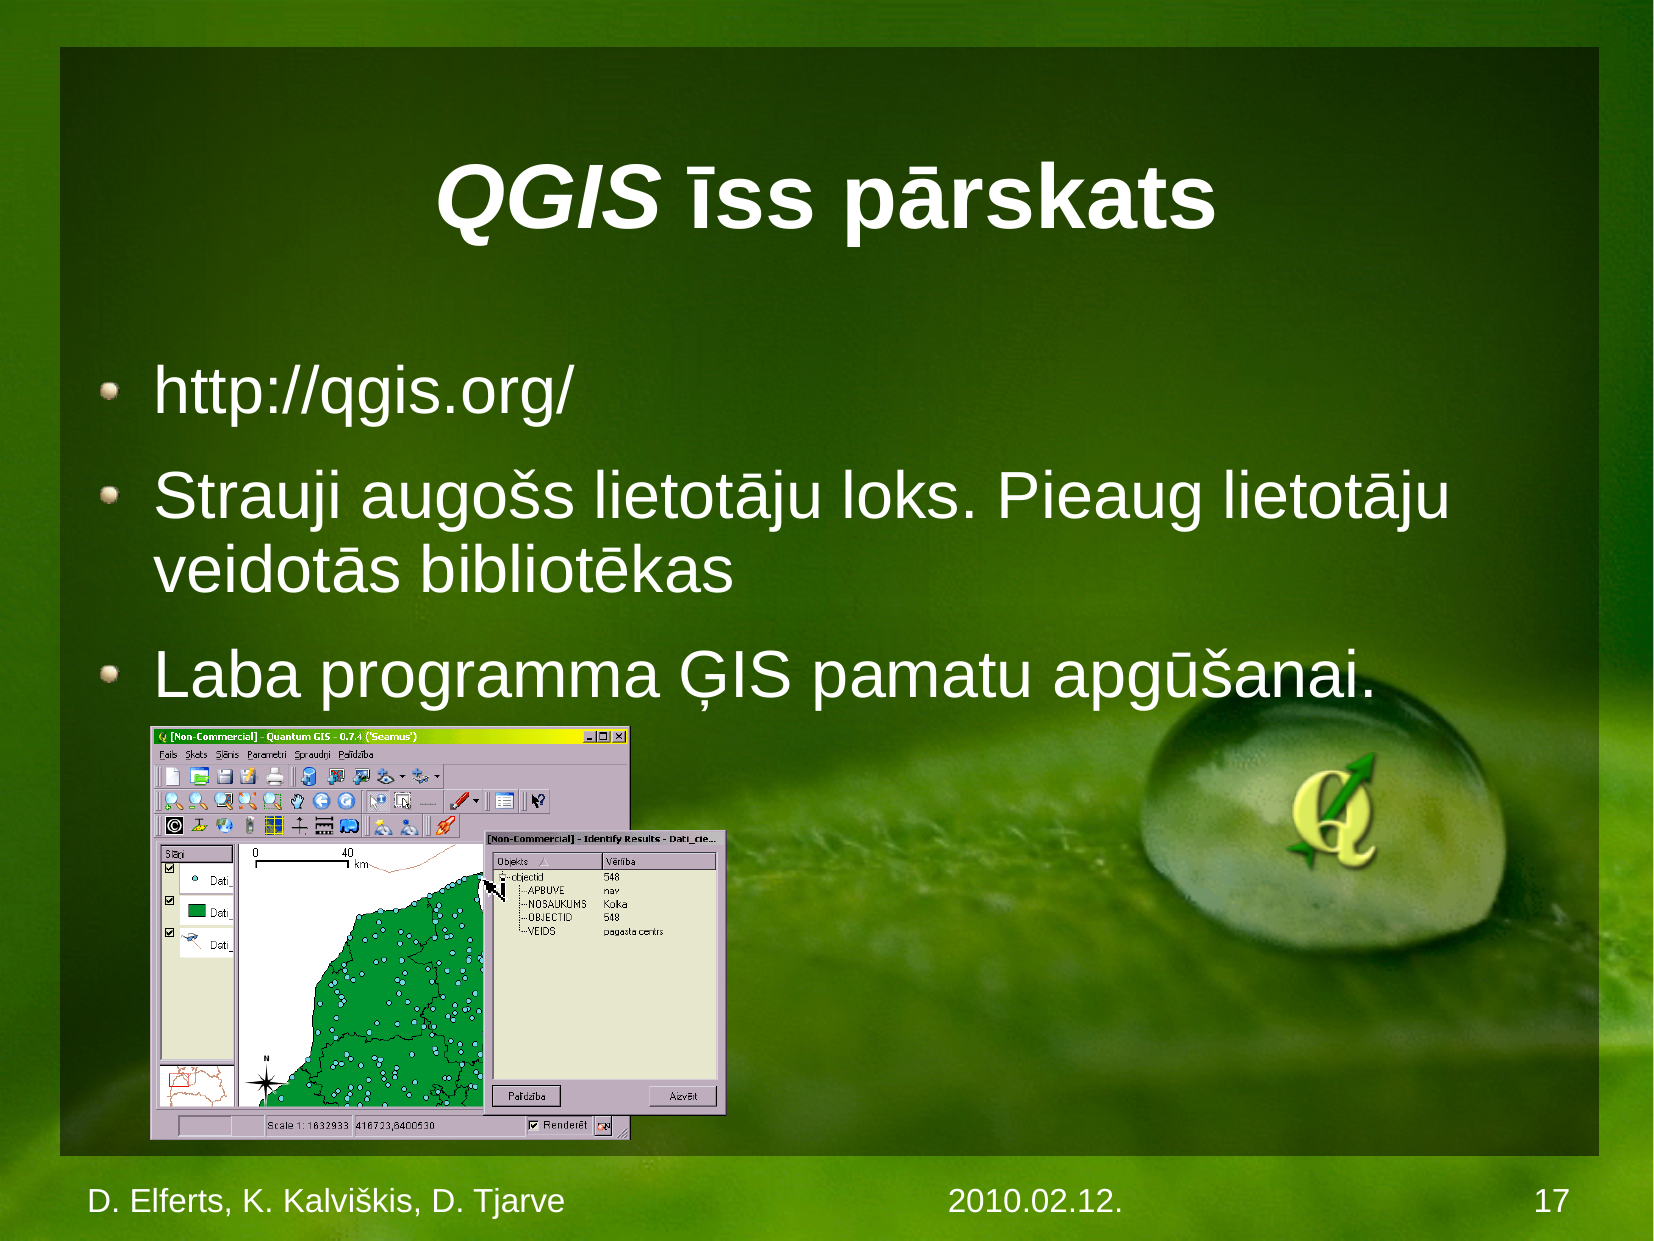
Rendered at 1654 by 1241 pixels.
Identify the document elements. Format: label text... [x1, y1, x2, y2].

picture [0, 0, 1654, 1241]
list http://qgis.org/ Strauji augošs lietotāju loks. Pieaug lietotāju veidotās bibliotēkas Laba programma ĢIS pamatu apgūšanai. [82, 353, 1571, 1109]
title QGIS īss pārskats [82, 73, 1571, 320]
